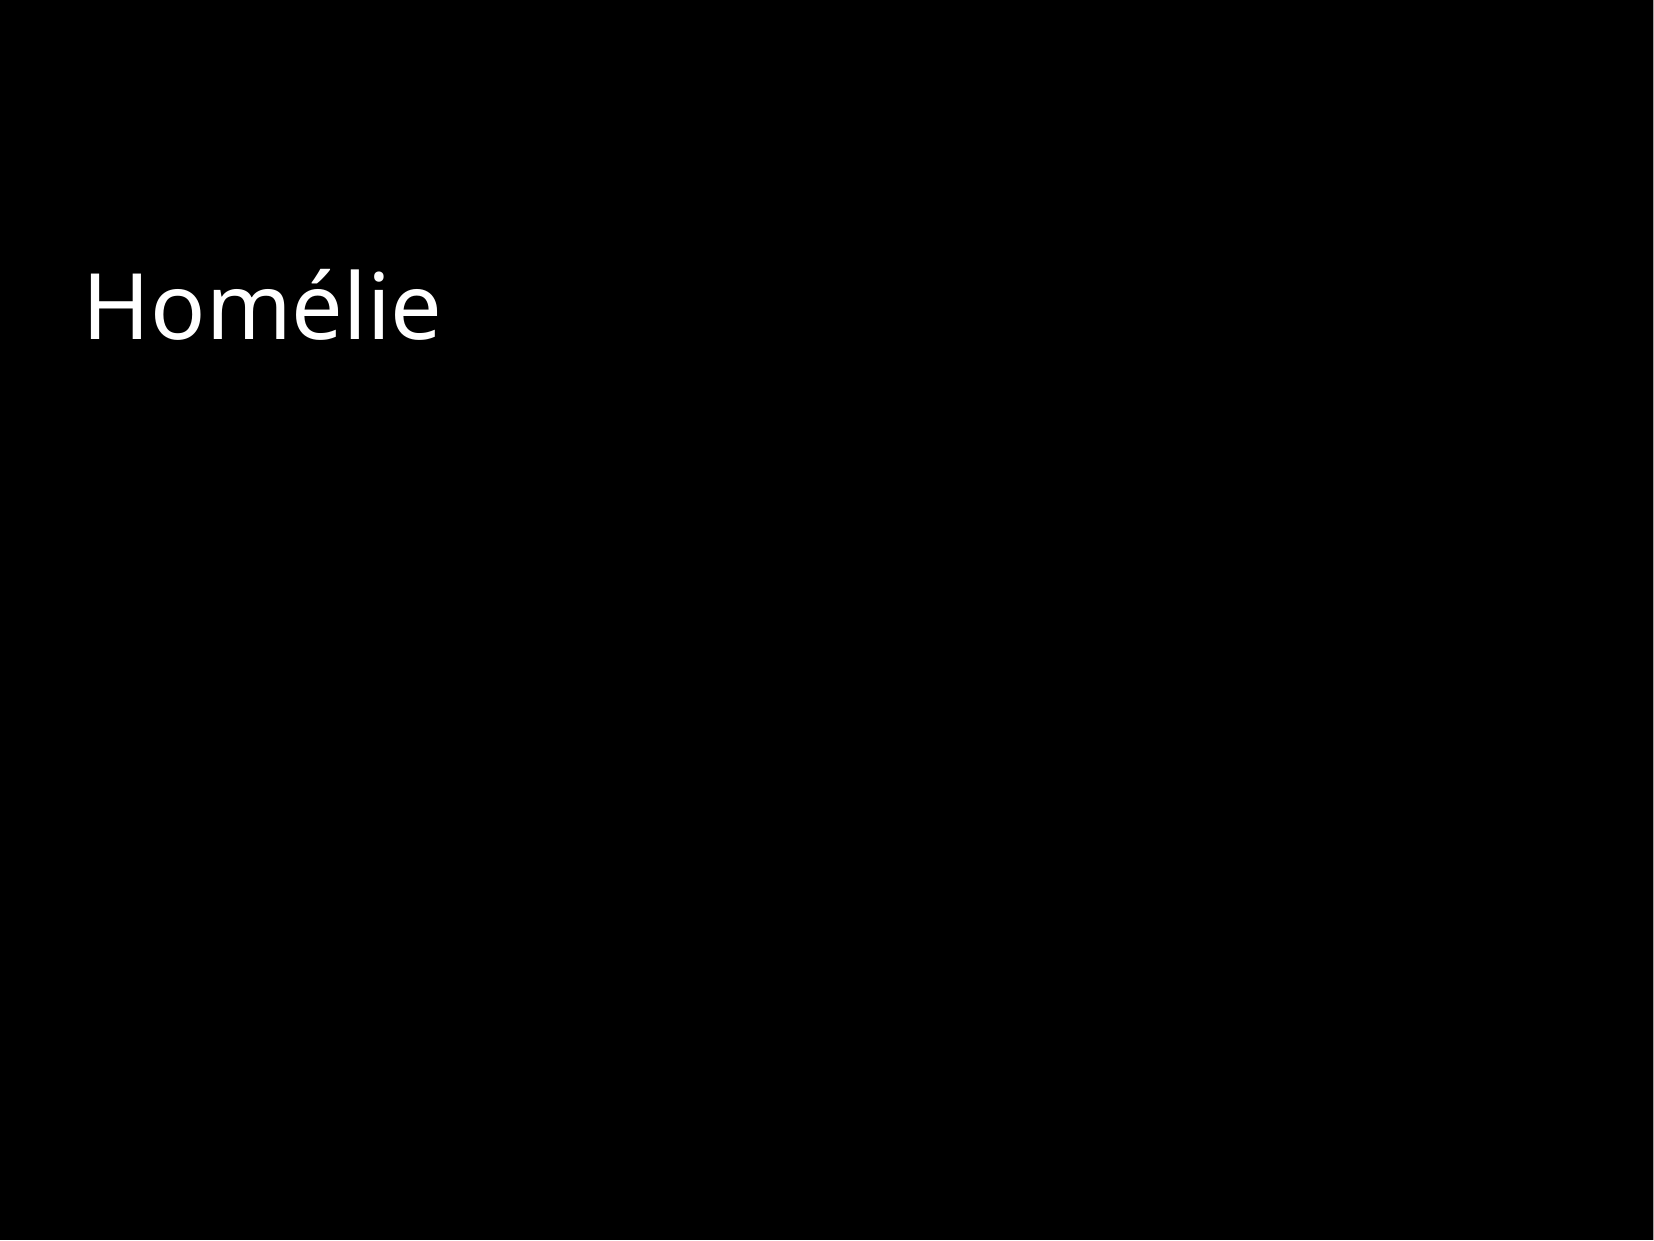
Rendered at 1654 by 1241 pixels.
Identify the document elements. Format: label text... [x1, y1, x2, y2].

list Homélie [82, 59, 1571, 1148]
